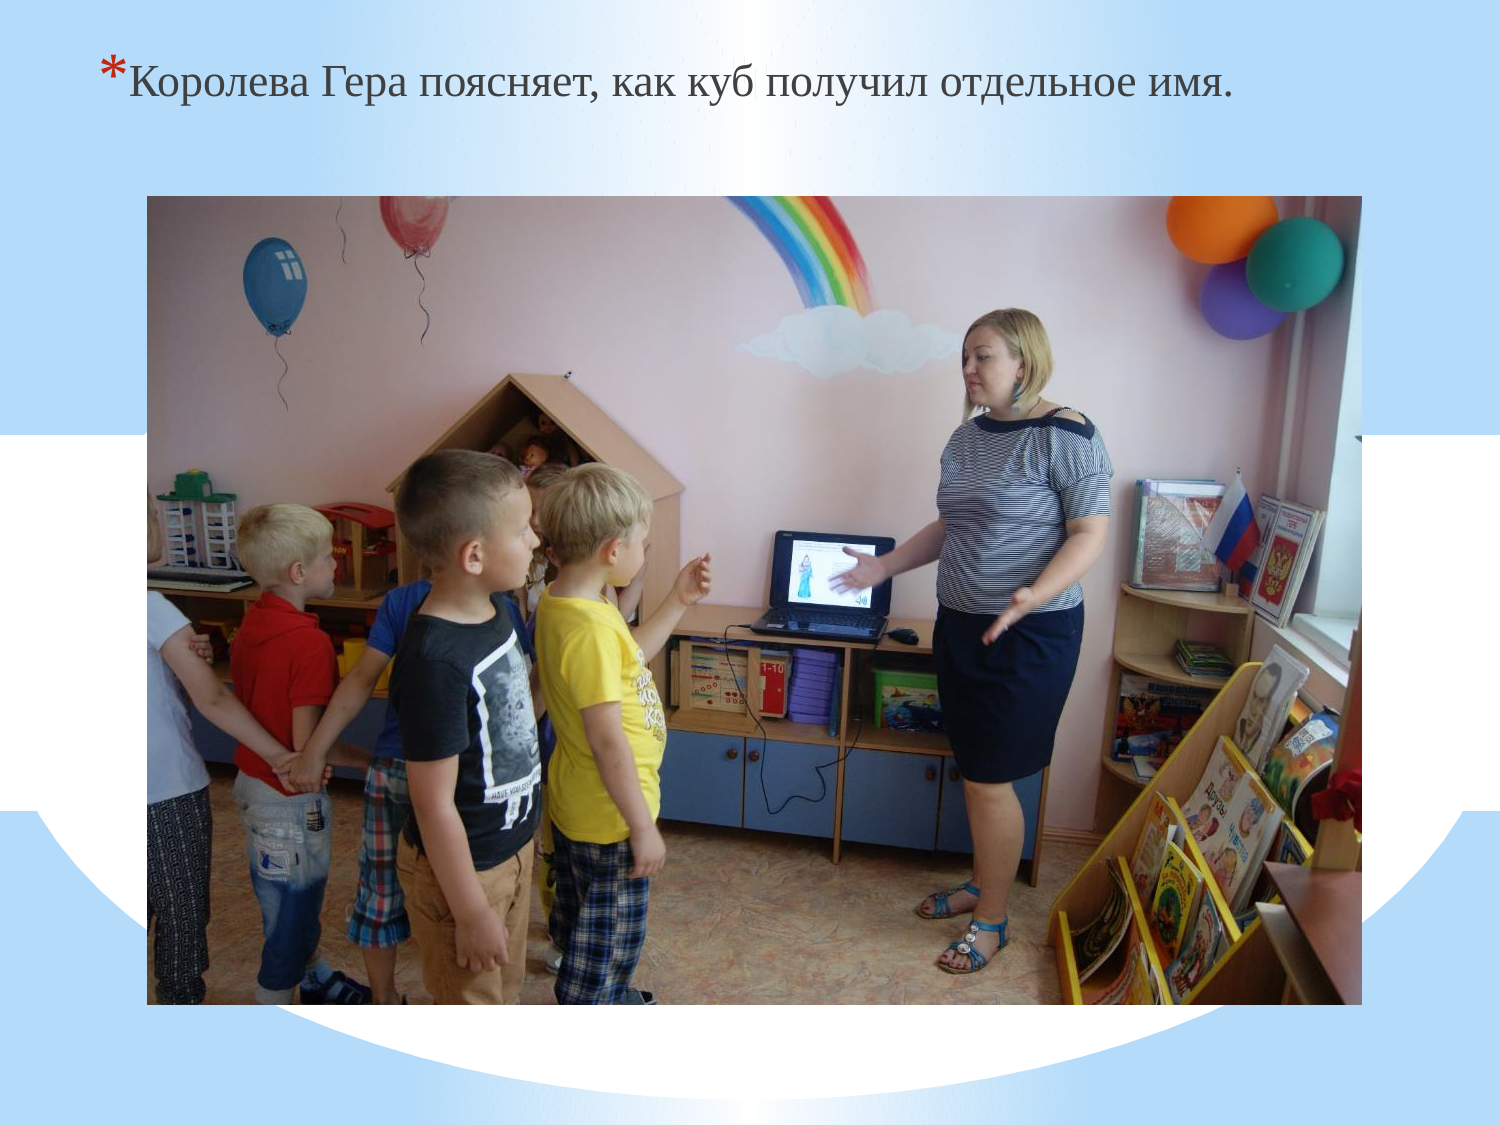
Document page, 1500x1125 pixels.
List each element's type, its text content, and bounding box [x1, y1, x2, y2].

list Королева Гера поясняет, как куб получил отдельное имя. [76, 42, 1341, 180]
picture [147, 196, 1362, 1005]
